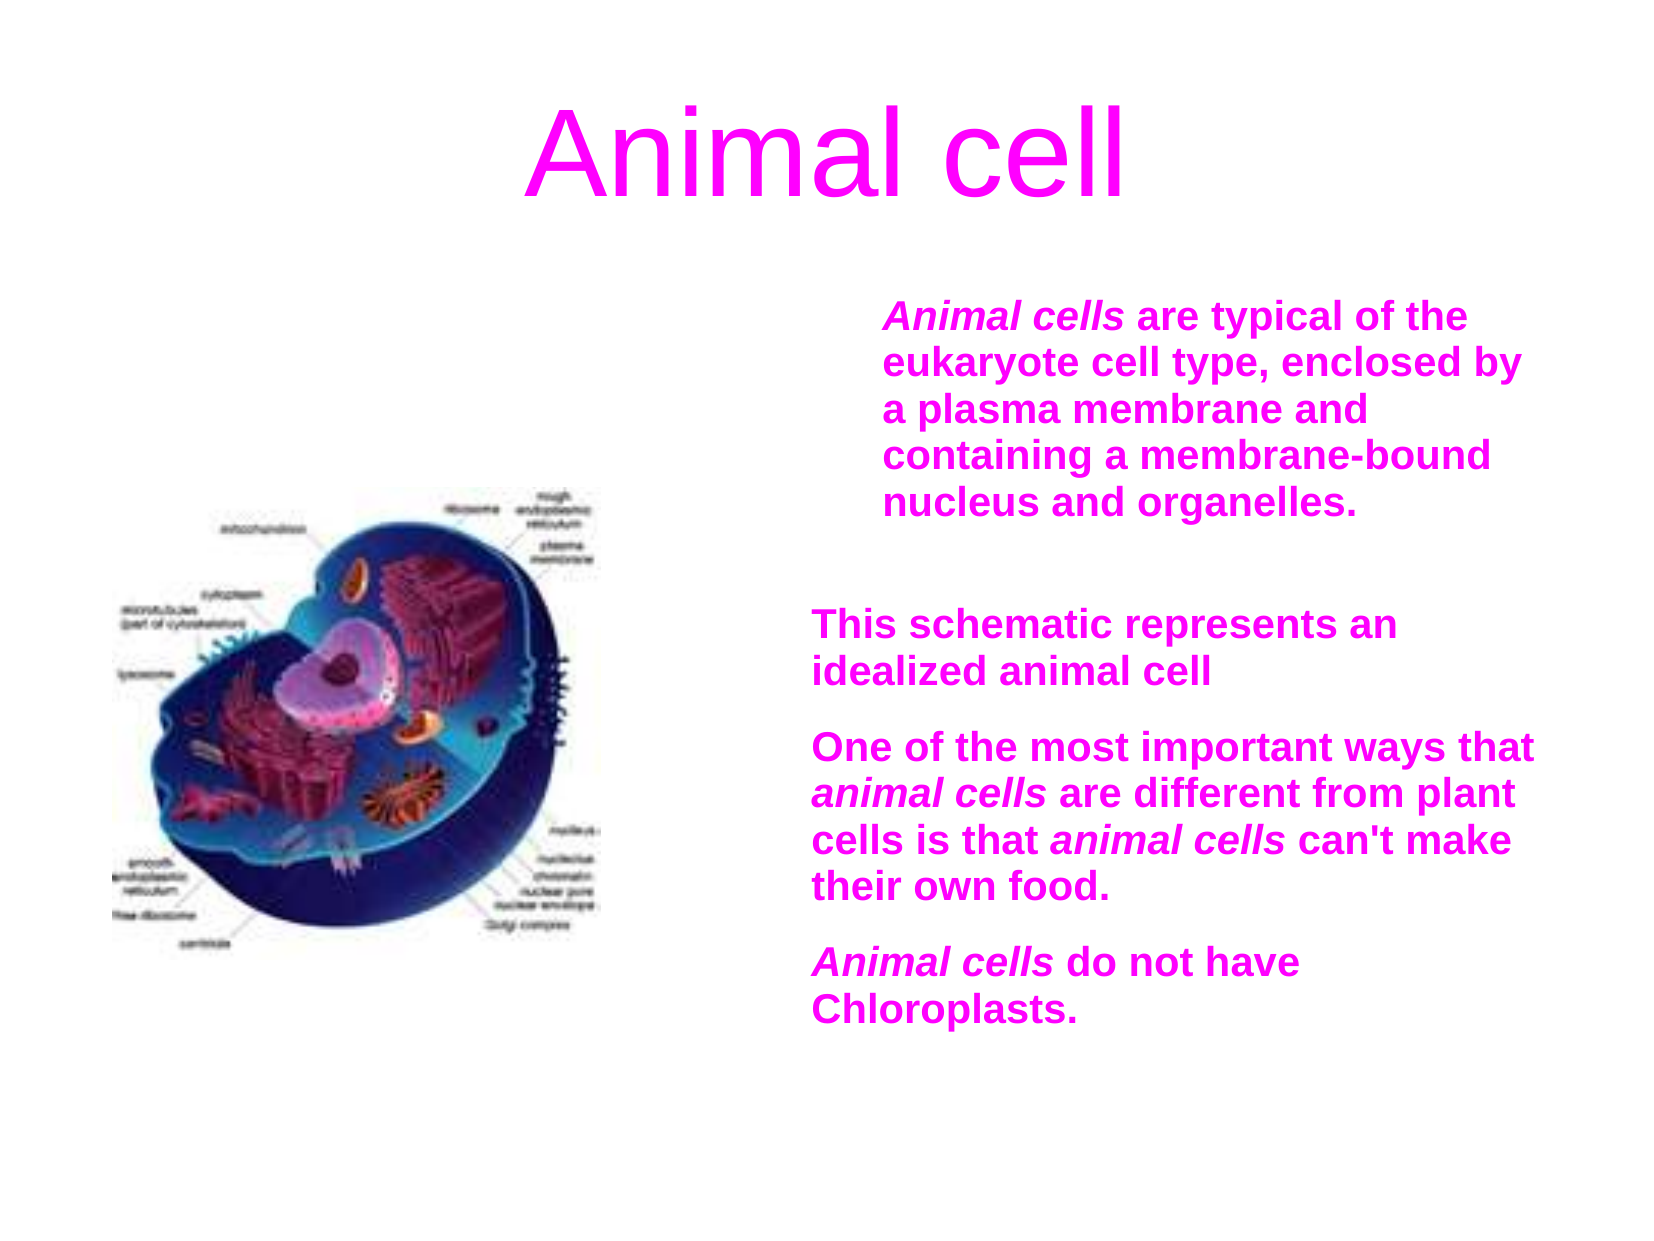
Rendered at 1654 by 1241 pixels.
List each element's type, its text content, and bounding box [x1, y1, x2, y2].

title Animal cell [82, 49, 1571, 257]
list Animal cells are typical of the eukaryote cell type, enclosed by a plasma membrane and containing a membrane-bound nucleus and organelles. This schematic represents an idealized animal cell One of the most important ways that animal cells are different from plant cells is that animal cells can't make their own food. Animal cells do not have Chloroplasts. [811, 292, 1538, 1163]
picture [112, 487, 601, 960]
